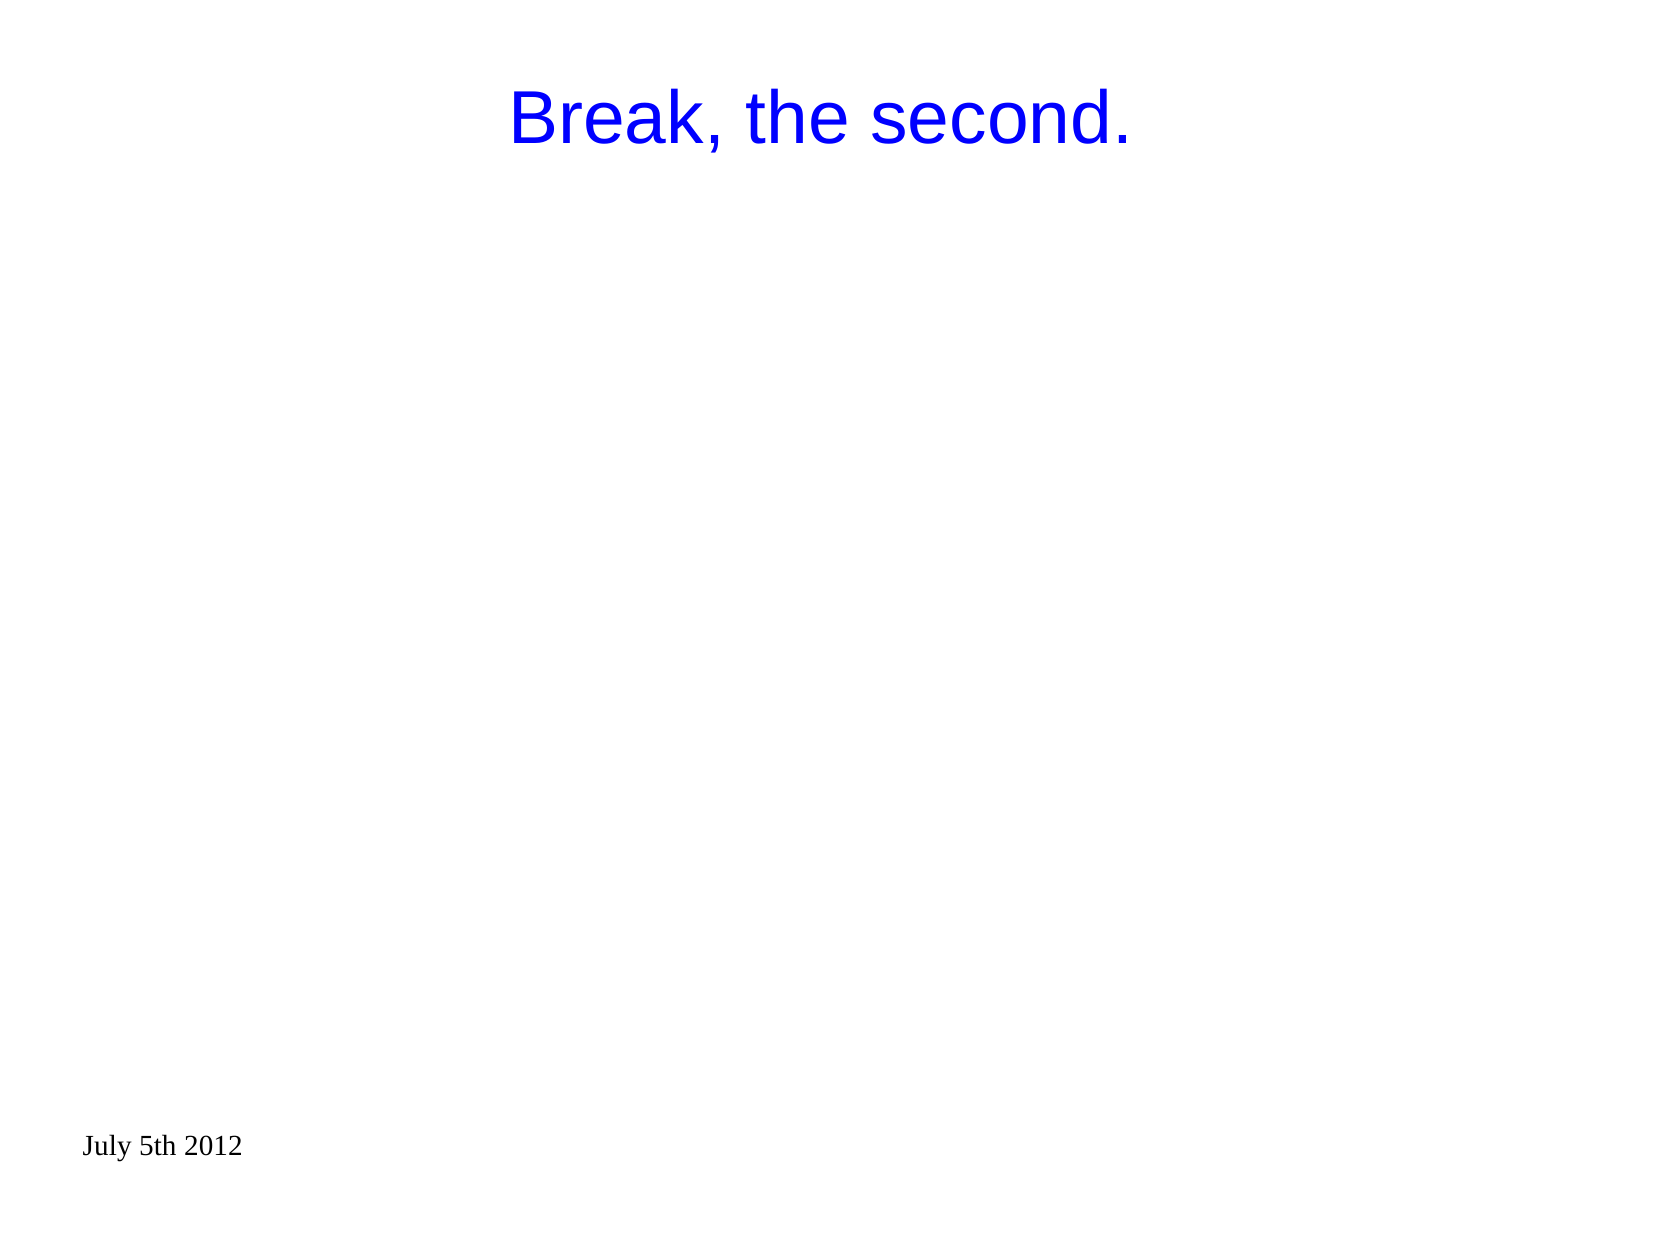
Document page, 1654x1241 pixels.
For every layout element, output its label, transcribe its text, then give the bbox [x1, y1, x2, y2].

title Break, the second. [76, 58, 1565, 178]
